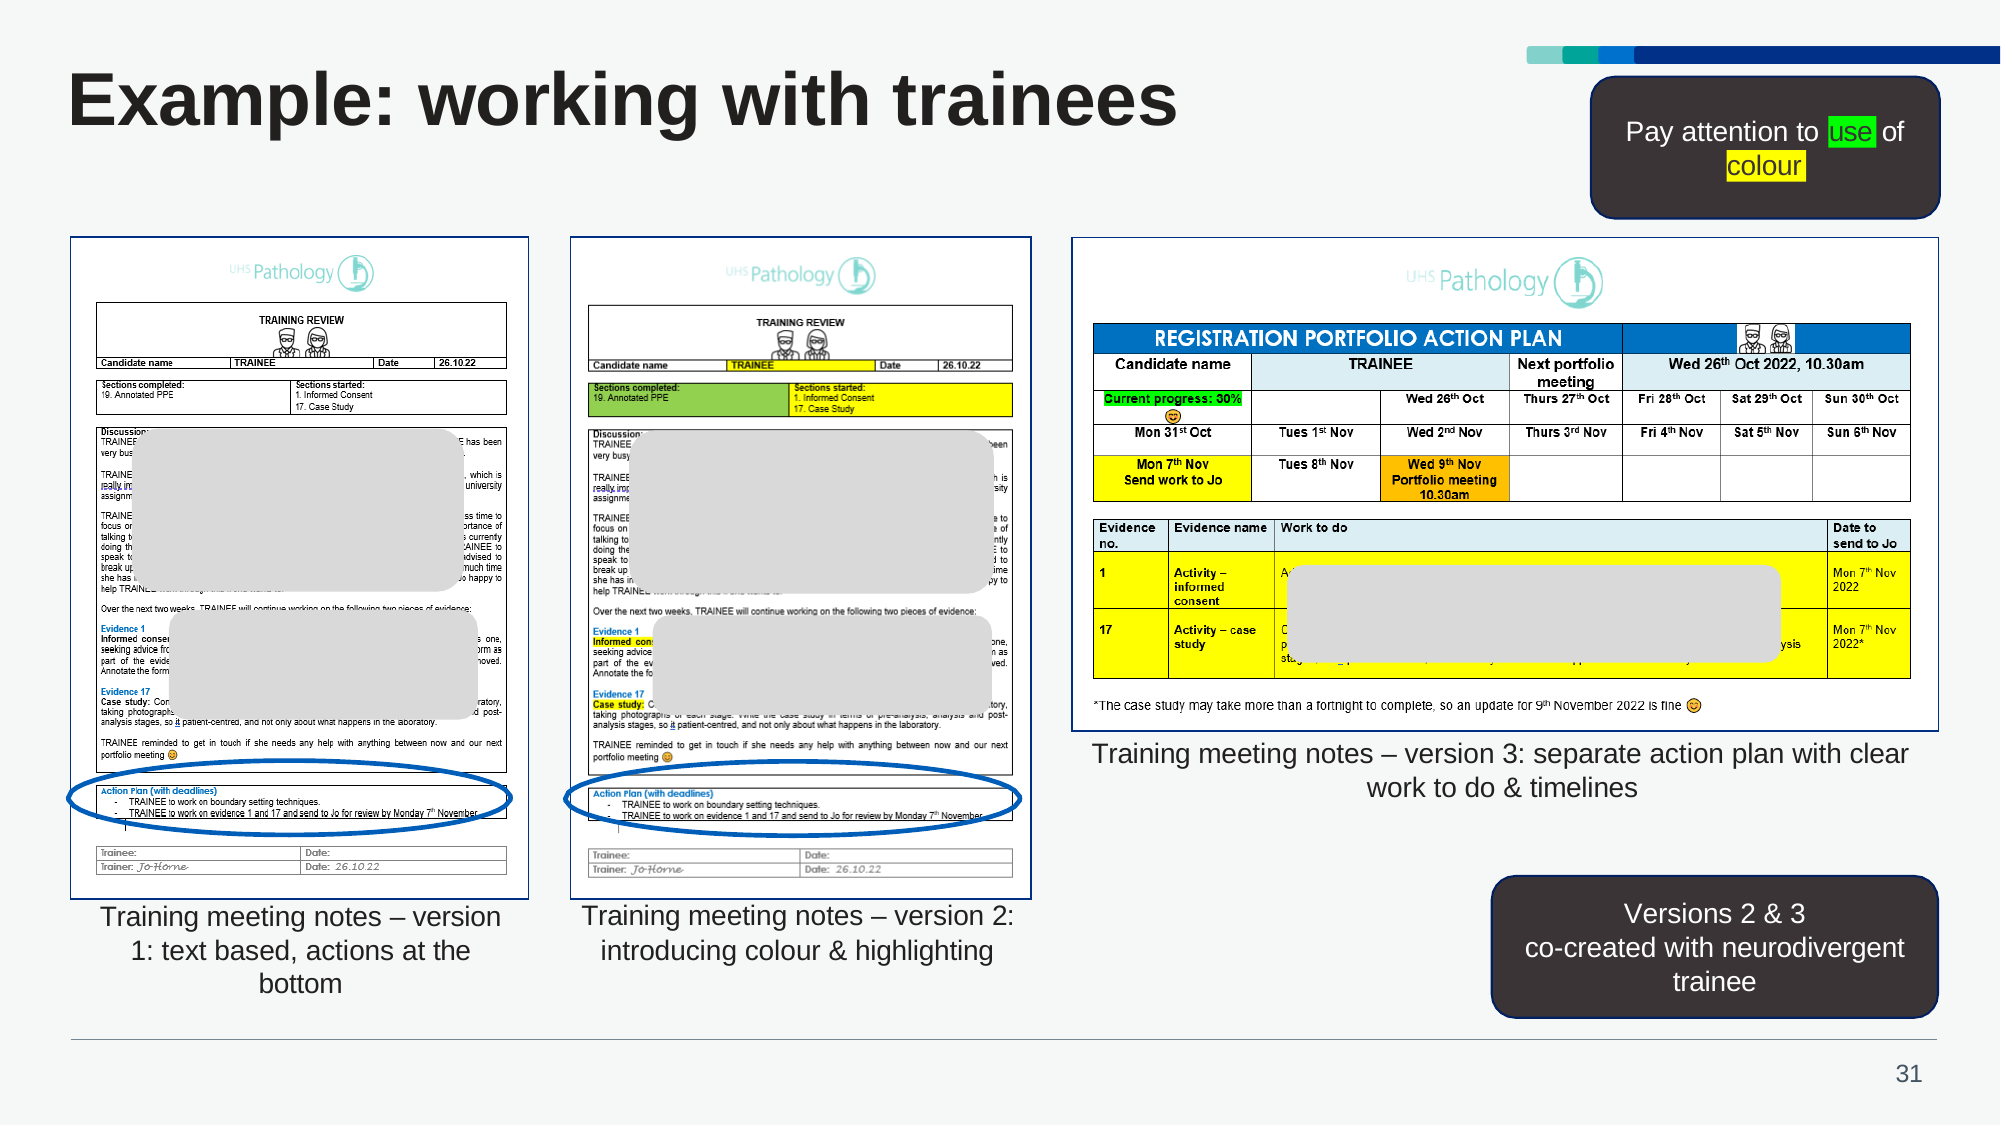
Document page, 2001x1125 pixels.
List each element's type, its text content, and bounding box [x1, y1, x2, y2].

picture [71, 238, 528, 898]
picture [571, 764, 1017, 833]
picture [1073, 238, 1938, 730]
text_box [652, 615, 992, 716]
text_box [1493, 877, 1936, 1016]
text_box Versions 2 & 3 co-created with neurodivergent trainee [1519, 893, 1911, 1000]
text_box Training meeting notes – version 1: text based, actions at the bottom [94, 896, 506, 1003]
text_box colour [1726, 150, 1807, 182]
picture [571, 238, 1030, 898]
text_box [131, 428, 464, 592]
text_box [168, 609, 478, 720]
text_box [1889, 1057, 1932, 1091]
text_box [629, 430, 994, 594]
text_box [1592, 78, 1938, 217]
text_box of [1879, 110, 1908, 149]
title Example: working with trainees [67, 48, 1306, 144]
picture [71, 763, 508, 832]
text_box use [1828, 116, 1877, 148]
text_box Training meeting notes – version 2: introducing colour & highlighting [579, 895, 1022, 968]
text_box Training meeting notes – version 3: separate action plan with clear work to do & timelines [1089, 733, 1920, 806]
text_box [1287, 564, 1782, 663]
text_box Pay attention to [1623, 110, 1823, 149]
